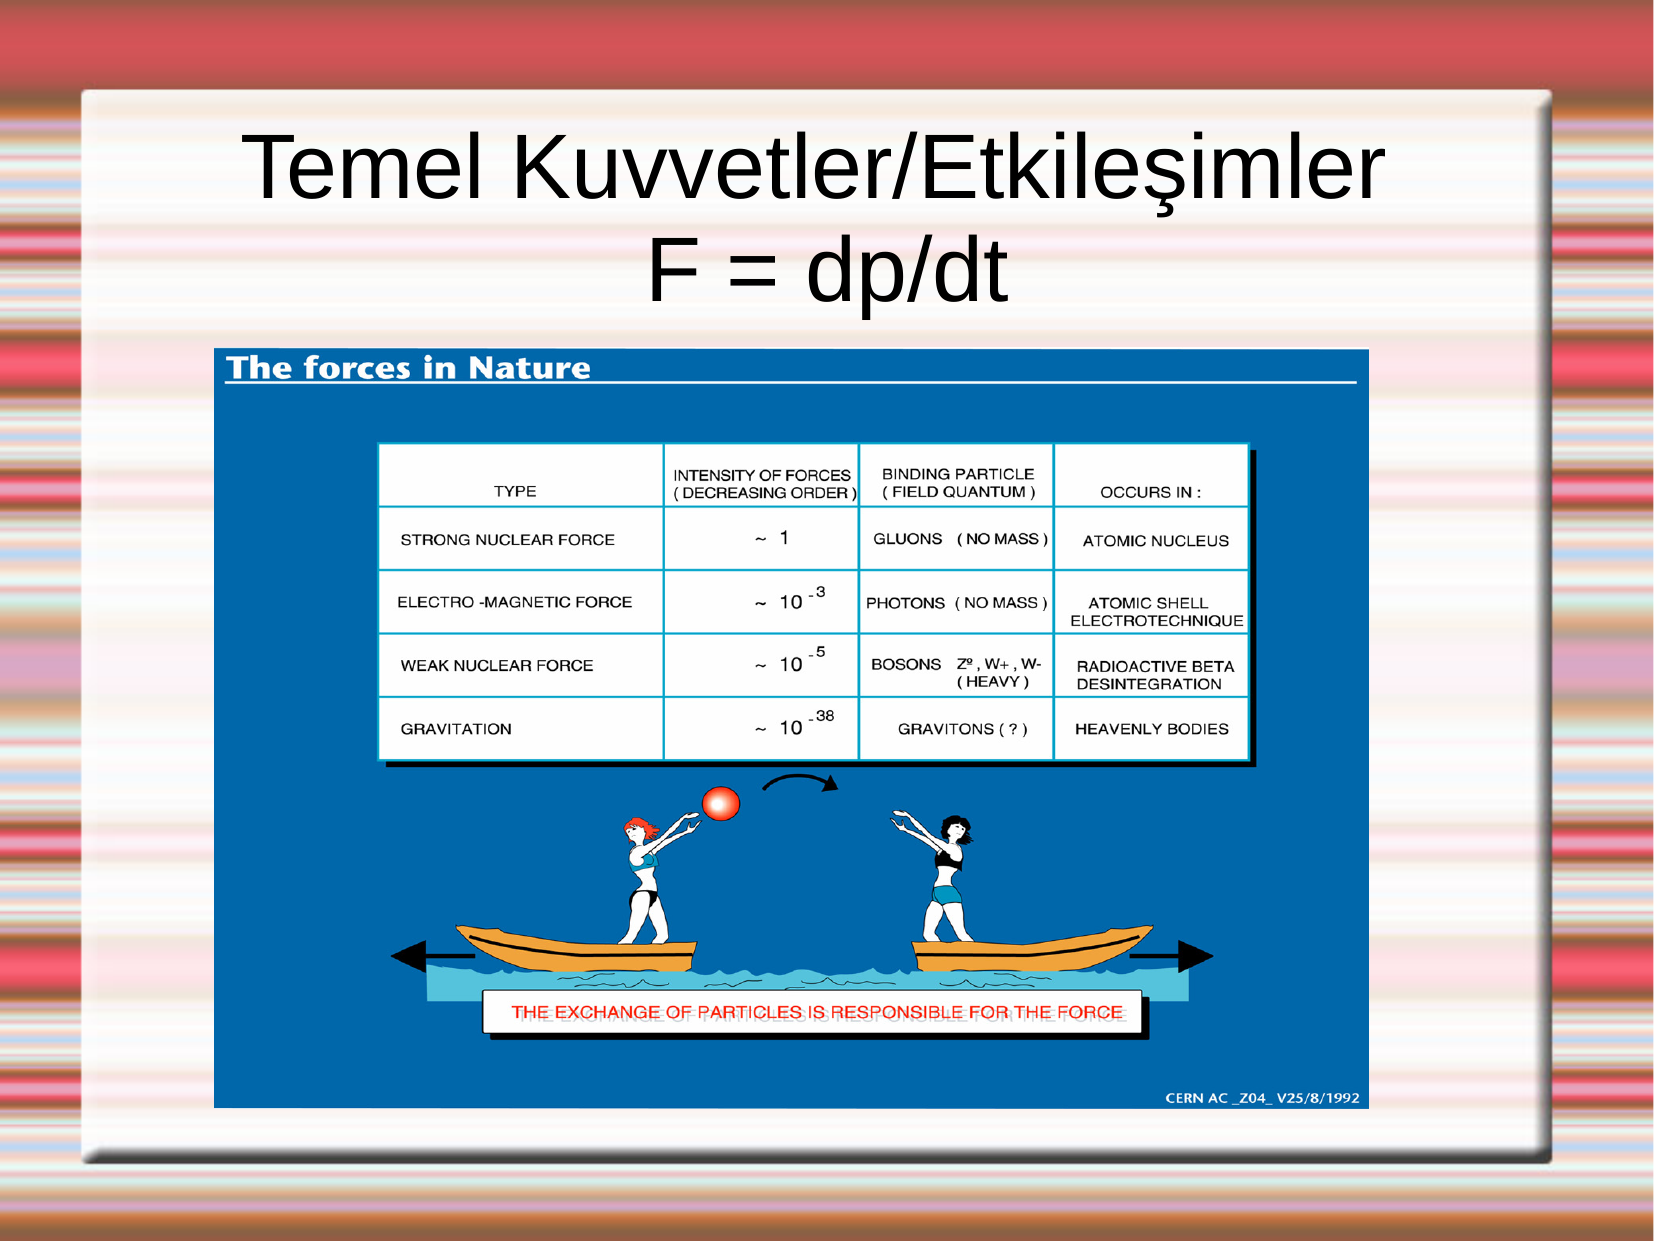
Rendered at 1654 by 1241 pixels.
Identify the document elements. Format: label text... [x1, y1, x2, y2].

picture [0, 0, 1654, 1241]
title Temel Kuvvetler/Etkileşimler F = dp/dt [121, 112, 1534, 324]
